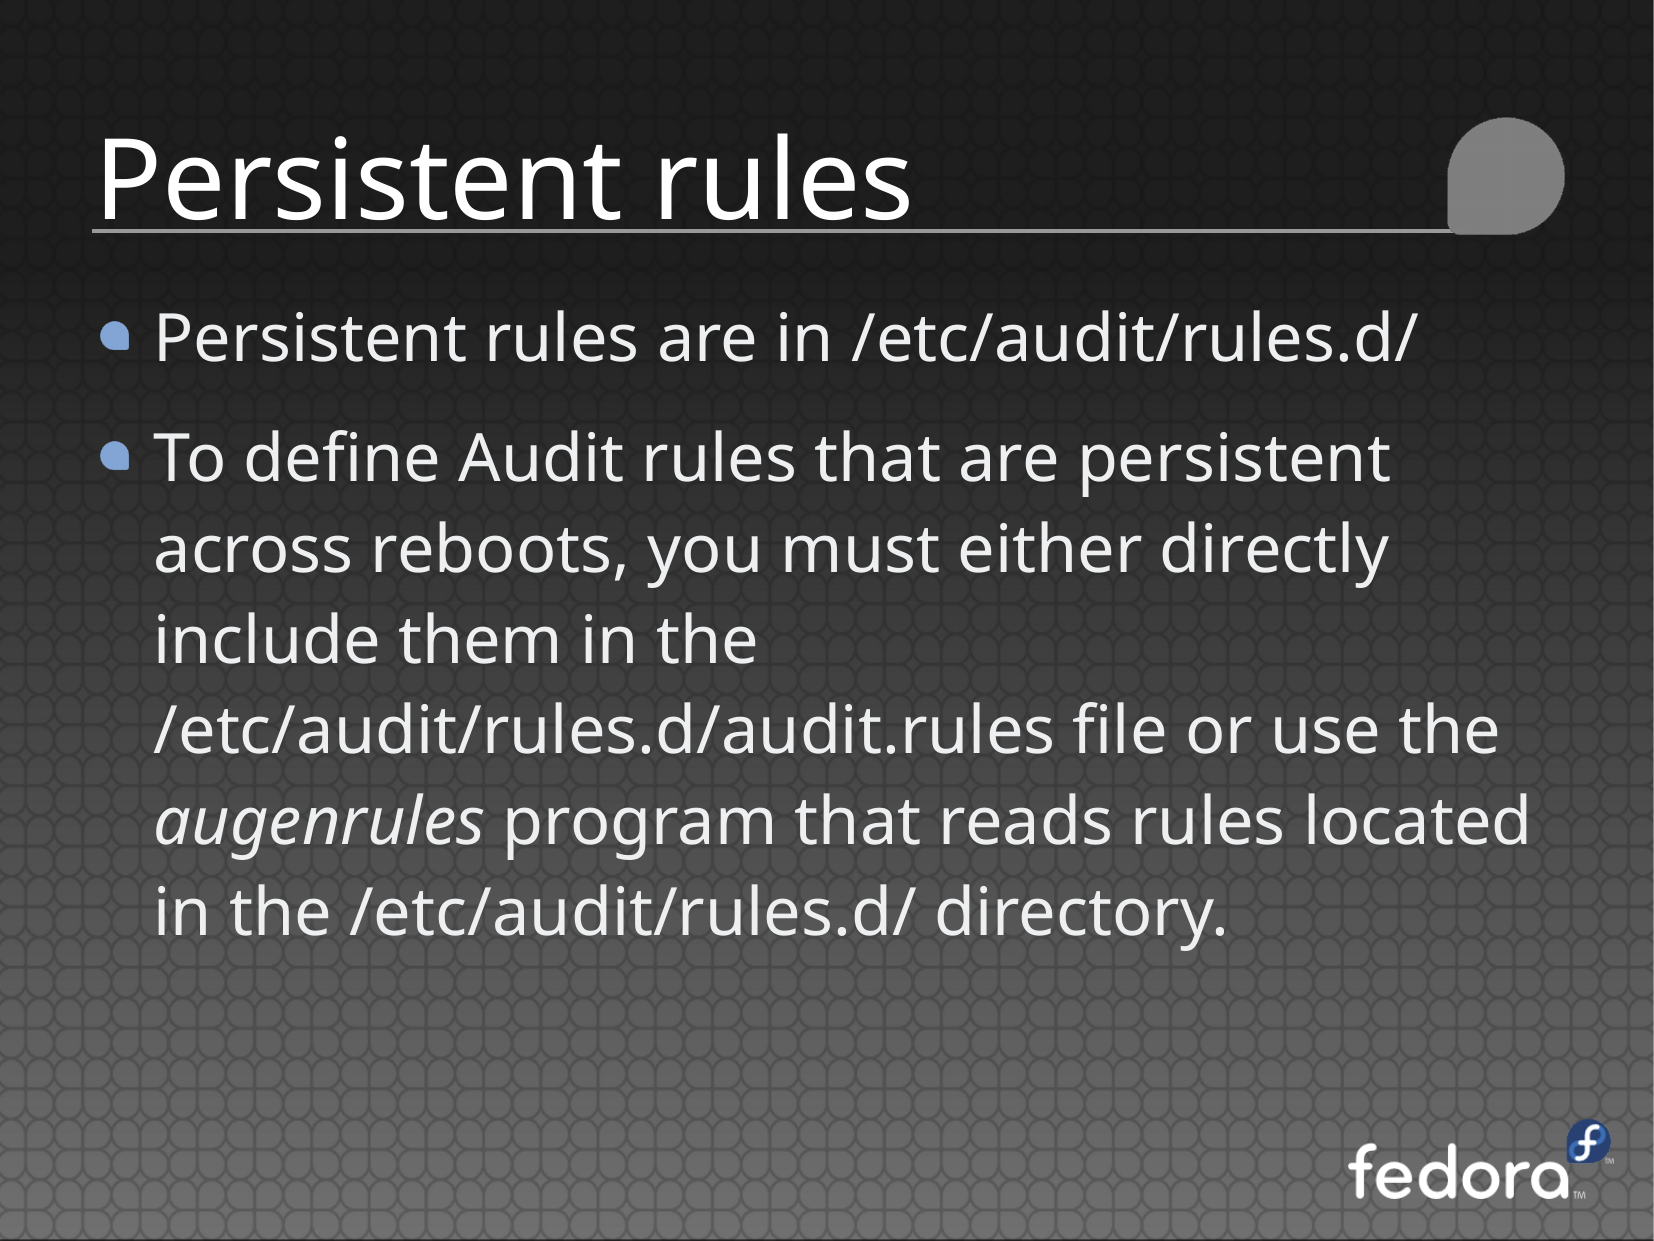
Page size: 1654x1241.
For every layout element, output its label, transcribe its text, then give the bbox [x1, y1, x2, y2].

picture [0, 0, 1654, 1241]
title Persistent rules [94, 100, 1426, 251]
list Persistent rules are in /etc/audit/rules.d/ To define Audit rules that are persistent across reboots, you must either directly include them in the /etc/audit/rules.d/audit.rules file or use the augenrules program that reads rules located in the /etc/audit/rules.d/ directory. [82, 290, 1571, 1094]
